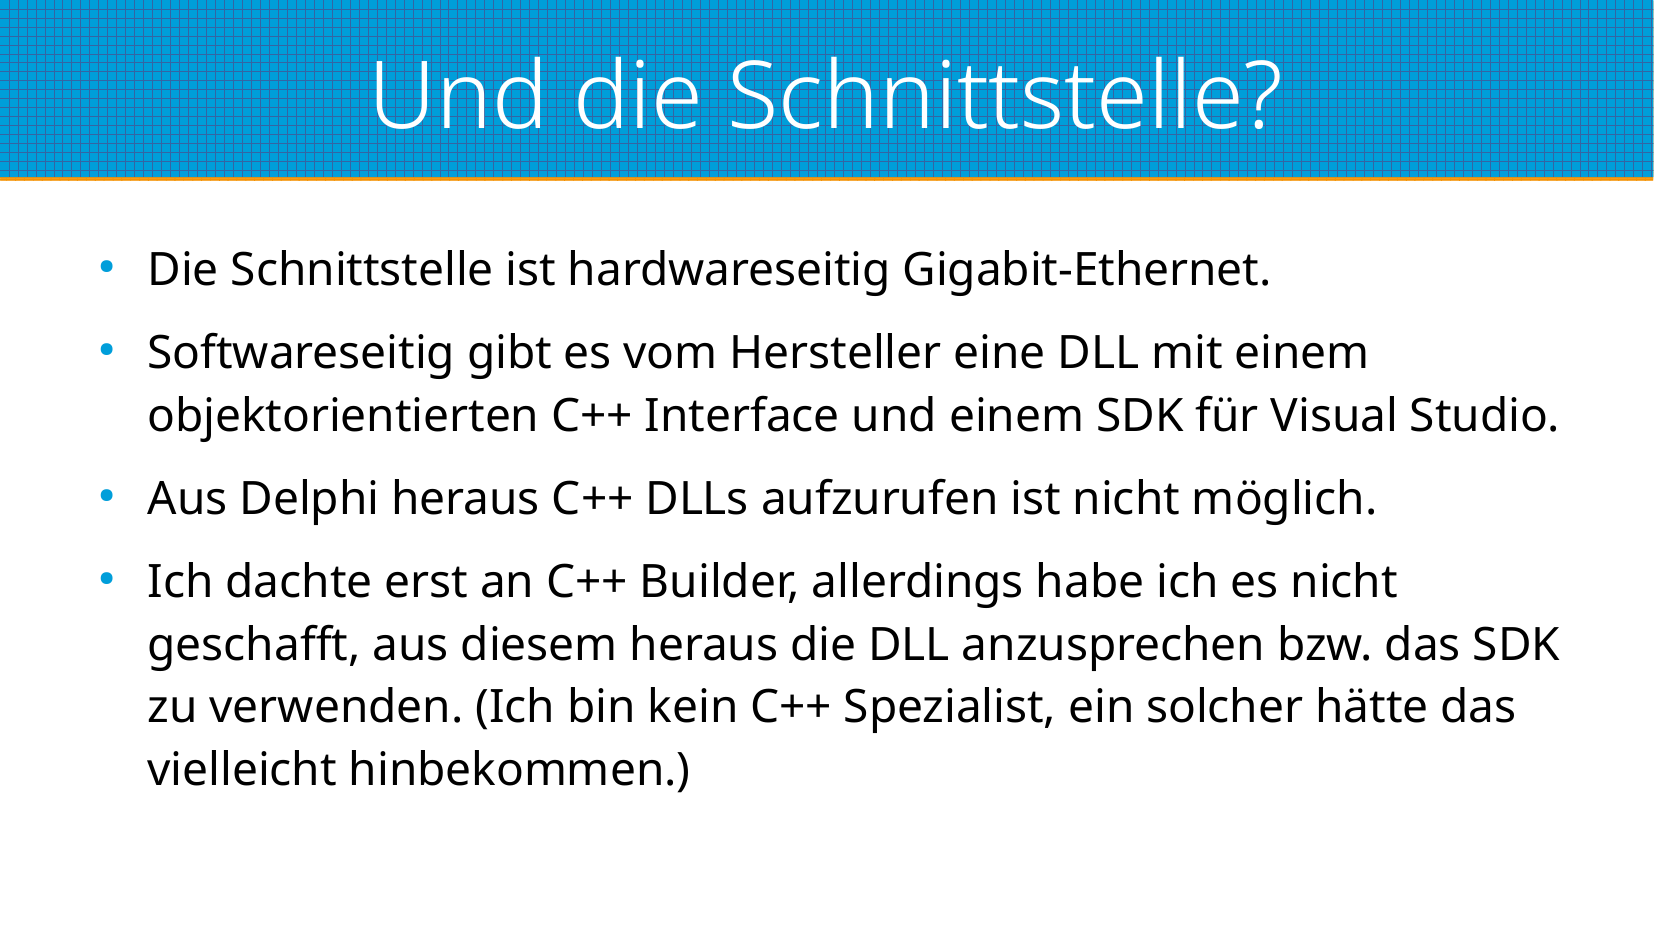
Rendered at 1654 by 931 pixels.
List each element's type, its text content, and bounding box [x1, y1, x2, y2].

list Die Schnittstelle ist hardwareseitig Gigabit-Ethernet. Softwareseitig gibt es vom Hersteller eine DLL mit einem objektorientierten C++ Interface und einem SDK für Visual Studio. Aus Delphi heraus C++ DLLs aufzurufen ist nicht möglich. Ich dachte erst an C++ Builder, allerdings habe ich es nicht geschafft, aus diesem heraus die DLL anzusprechen bzw. das SDK zu verwenden. (Ich bin kein C++ Spezialist, ein solcher hätte das vielleicht hinbekommen.) [82, 236, 1563, 811]
title Und die Schnittstelle? [82, 14, 1571, 171]
